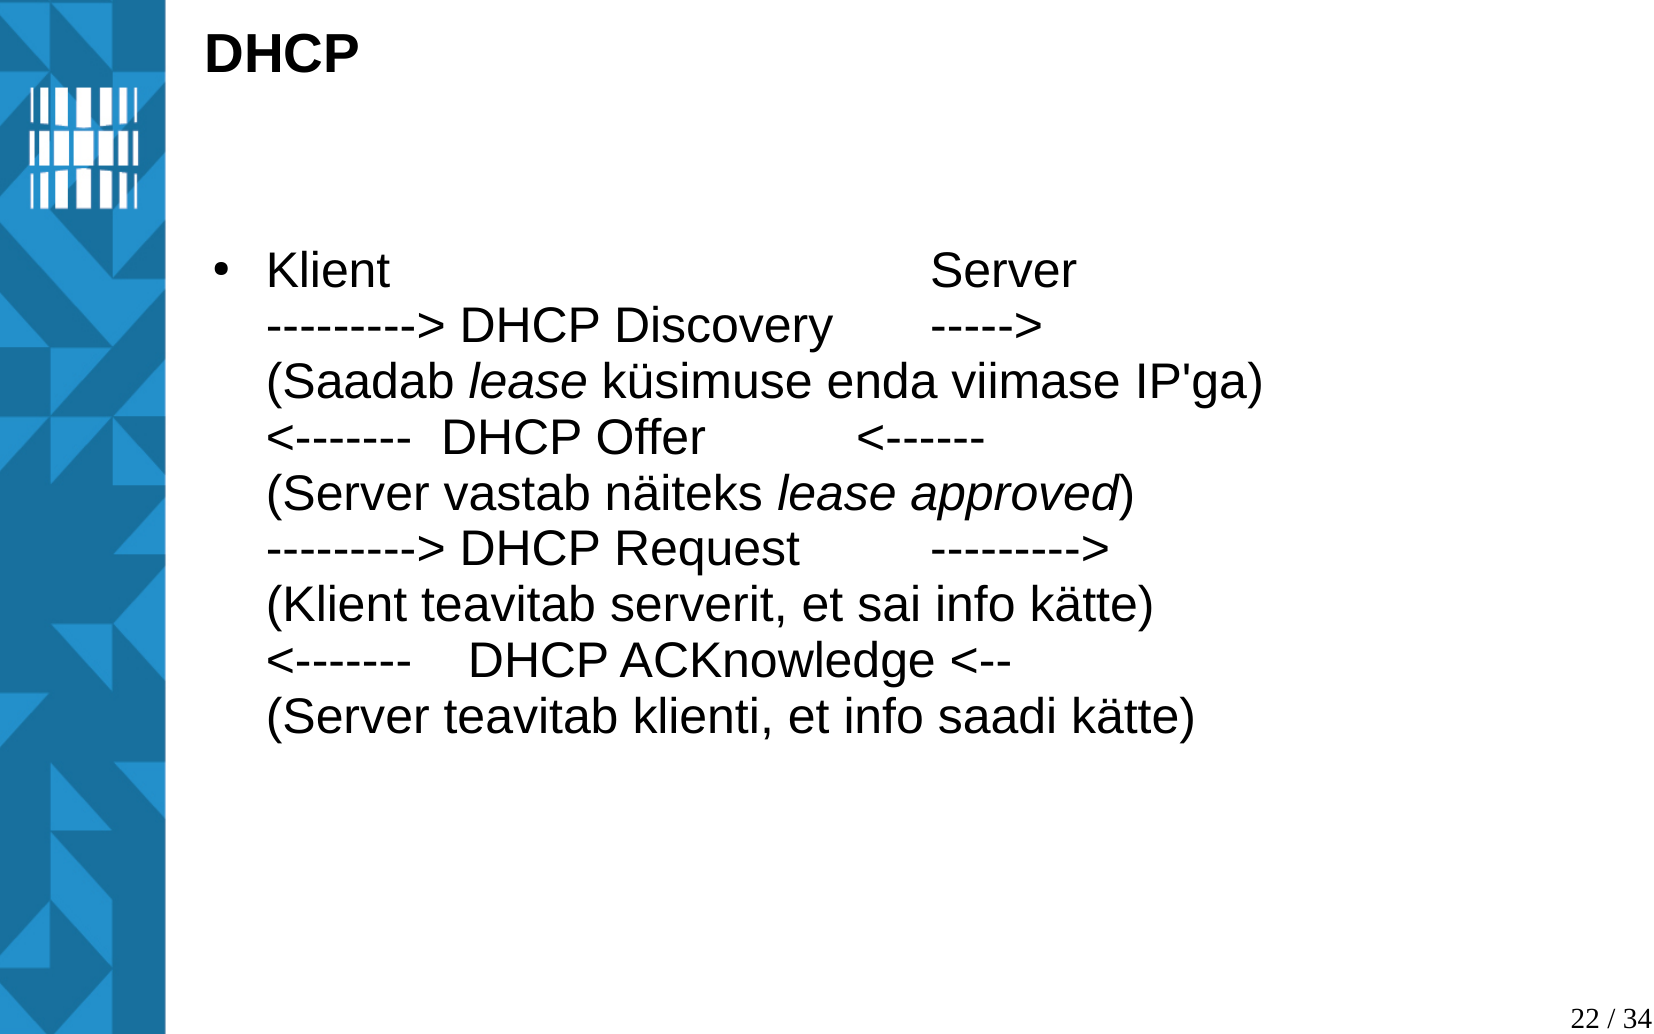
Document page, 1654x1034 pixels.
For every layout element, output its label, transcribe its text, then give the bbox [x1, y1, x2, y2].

title DHCP [204, 11, 1518, 95]
list Klient Server ---------> DHCP Discovery -----> (Saadab lease küsimuse enda viimase IP'ga) <------- DHCP Offer <------ (Server vastab näiteks lease approved) ---------> DHCP Request ---------> (Klient teavitab serverit, et sai info kätte) <------- DHCP ACKnowledge <-- (Server teavitab klienti, et info saadi kätte) [194, 241, 1536, 960]
